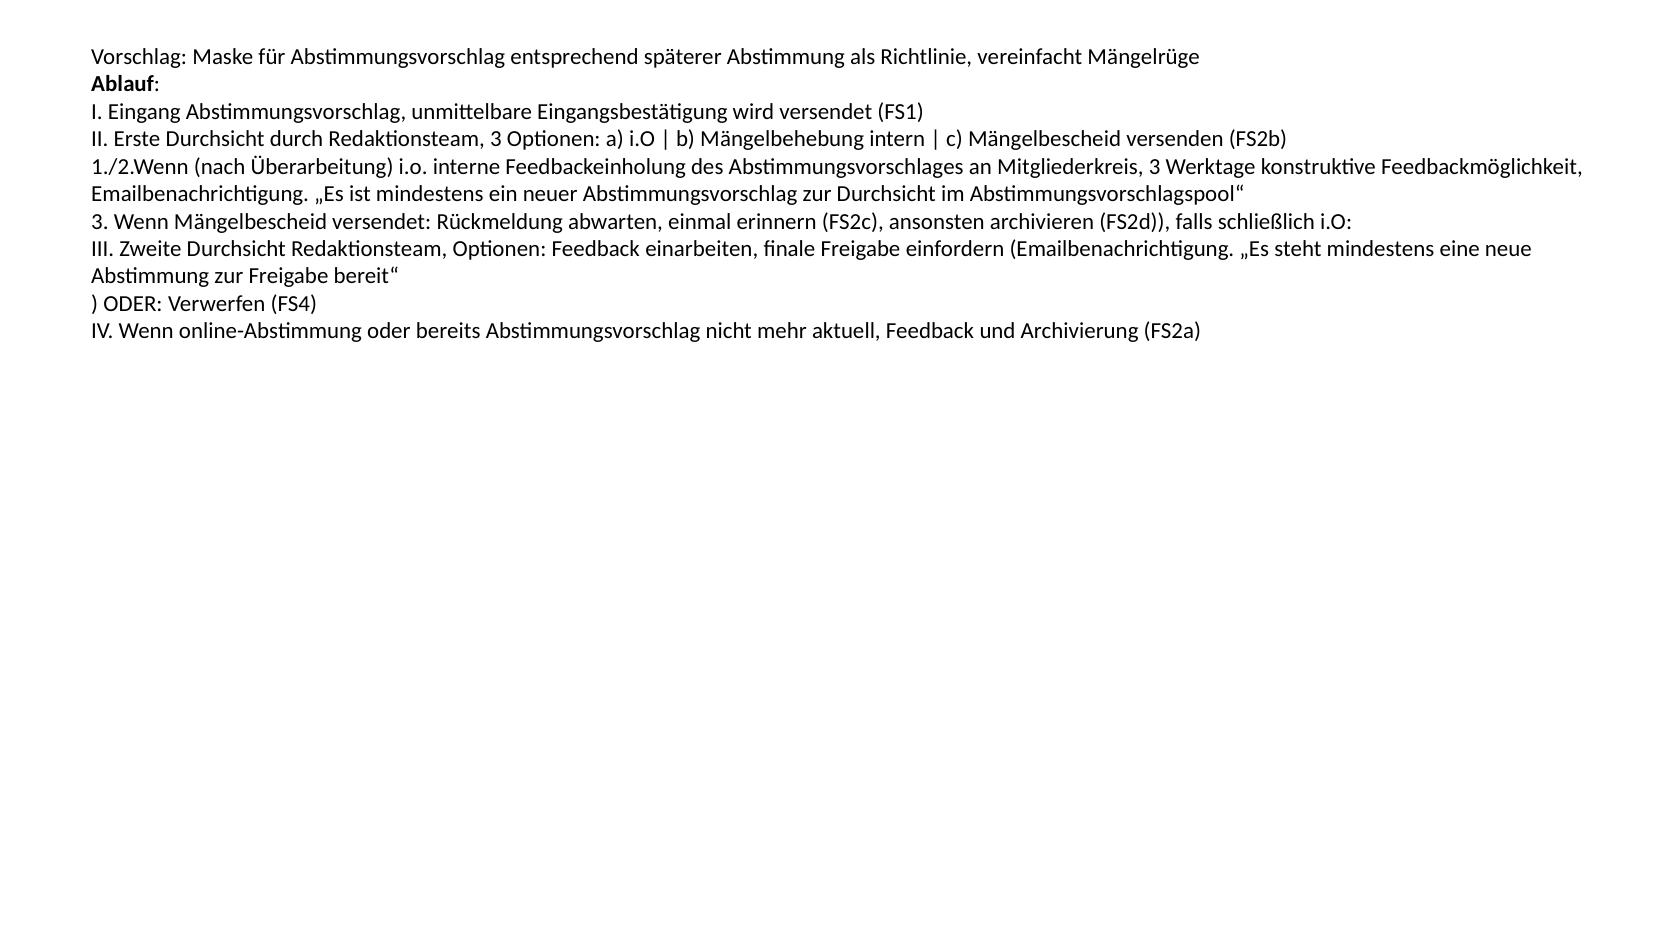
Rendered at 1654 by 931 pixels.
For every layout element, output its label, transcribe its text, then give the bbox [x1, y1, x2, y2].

text_box Vorschlag: Maske für Abstimmungsvorschlag entsprechend späterer Abstimmung als Richtlinie, vereinfacht Mängelrüge Ablauf: I. Eingang Abstimmungsvorschlag, unmittelbare Eingangsbestätigung wird versendet (FS1) II. Erste Durchsicht durch Redaktionsteam, 3 Optionen: a) i.O | b) Mängelbehebung intern | c) Mängelbescheid versenden (FS2b) 1./2.Wenn (nach Überarbeitung) i.o. interne Feedbackeinholung des Abstimmungsvorschlages an Mitgliederkreis, 3 Werktage konstruktive Feedbackmöglichkeit, Emailbenachrichtigung. „Es ist mindestens ein neuer Abstimmungsvorschlag zur Durchsicht im Abstimmungsvorschlagspool“ 3. Wenn Mängelbescheid versendet: Rückmeldung abwarten, einmal erinnern (FS2c), ansonsten archivieren (FS2d)), falls schließlich i.O: III. Zweite Durchsicht Redaktionsteam, Optionen: Feedback einarbeiten, finale Freigabe einfordern (Emailbenachrichtigung. „Es steht mindestens eine neue Abstimmung zur Freigabe bereit“ ) ODER: Verwerfen (FS4) IV. Wenn online-Abstimmung oder bereits Abstimmungsvorschlag nicht mehr aktuell, Feedback und Archivierung (FS2a) [76, 33, 1654, 383]
